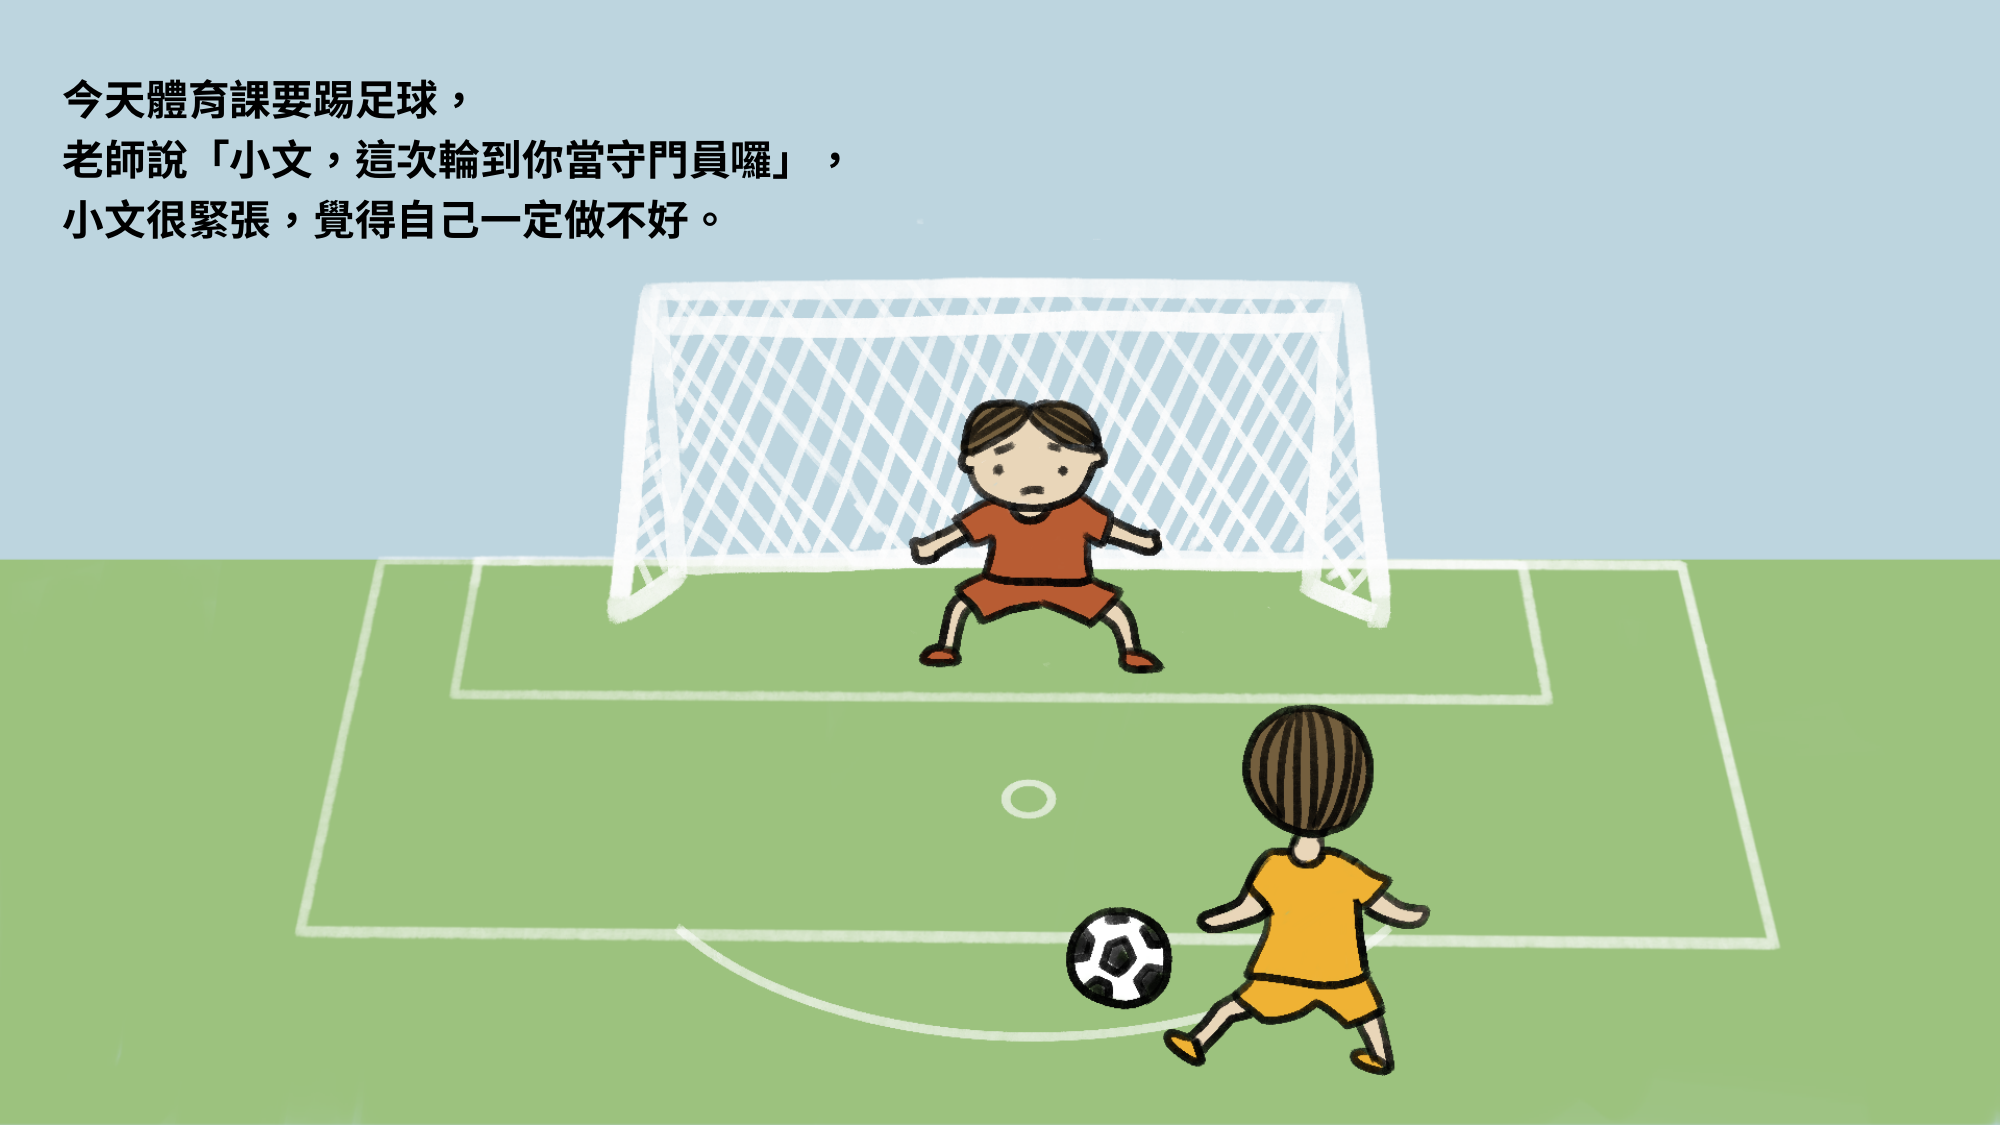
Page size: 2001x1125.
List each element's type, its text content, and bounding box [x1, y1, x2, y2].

text_box 今天體育課要踢足球， 老師說「小文，這次輪到你當守門員囉」， 小文很緊張，覺得自己一定做不好。 [48, 57, 1048, 252]
picture [0, 0, 2000, 1125]
